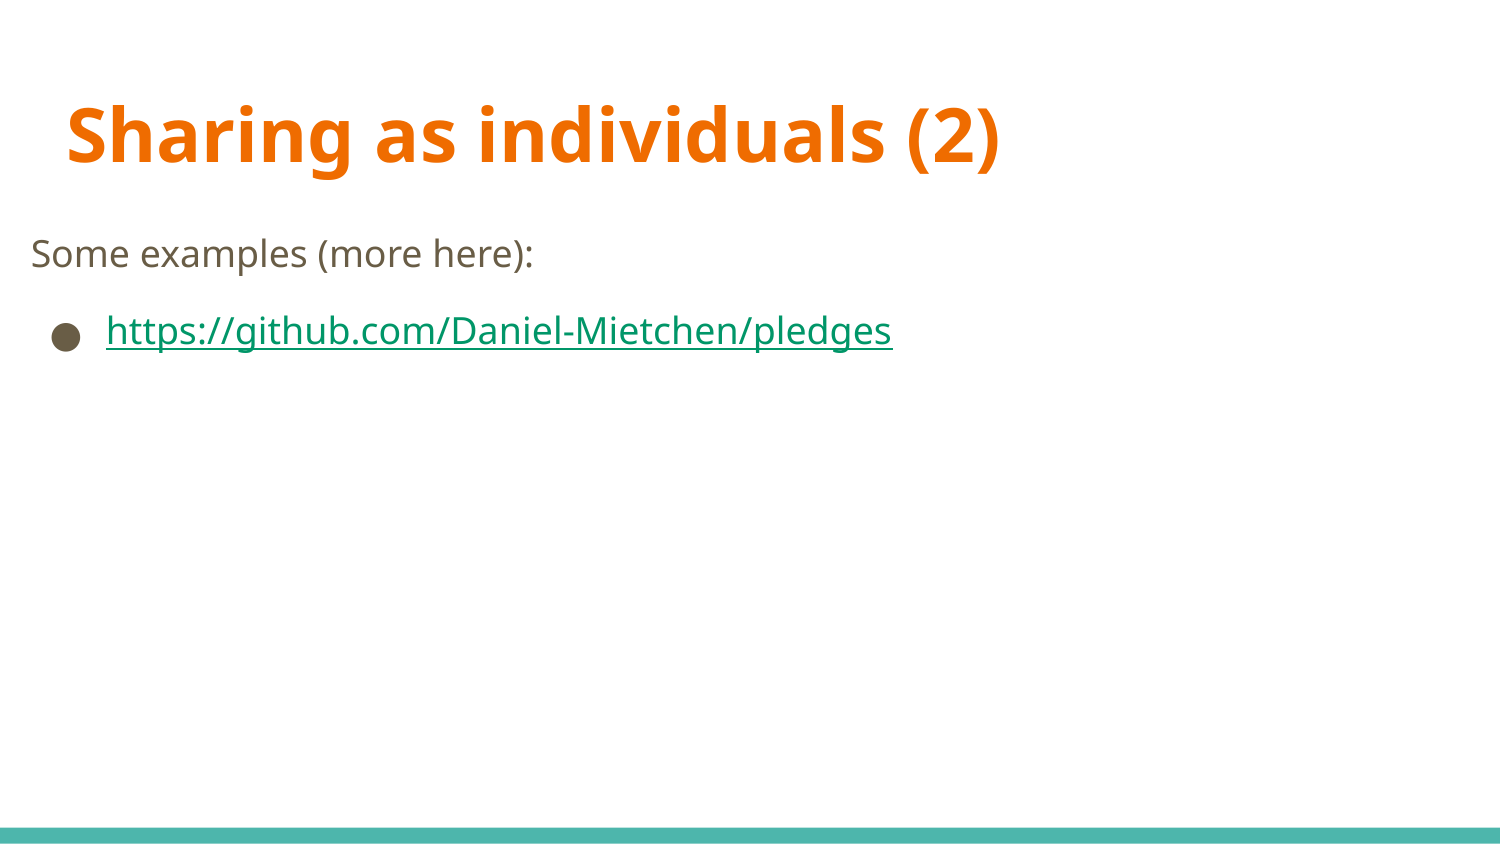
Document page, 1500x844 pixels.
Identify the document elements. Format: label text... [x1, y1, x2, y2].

title Sharing as individuals (2) [51, 72, 1449, 207]
list Some examples (more here): https://github.com/Daniel-Mietchen/pledges [15, 207, 1500, 713]
